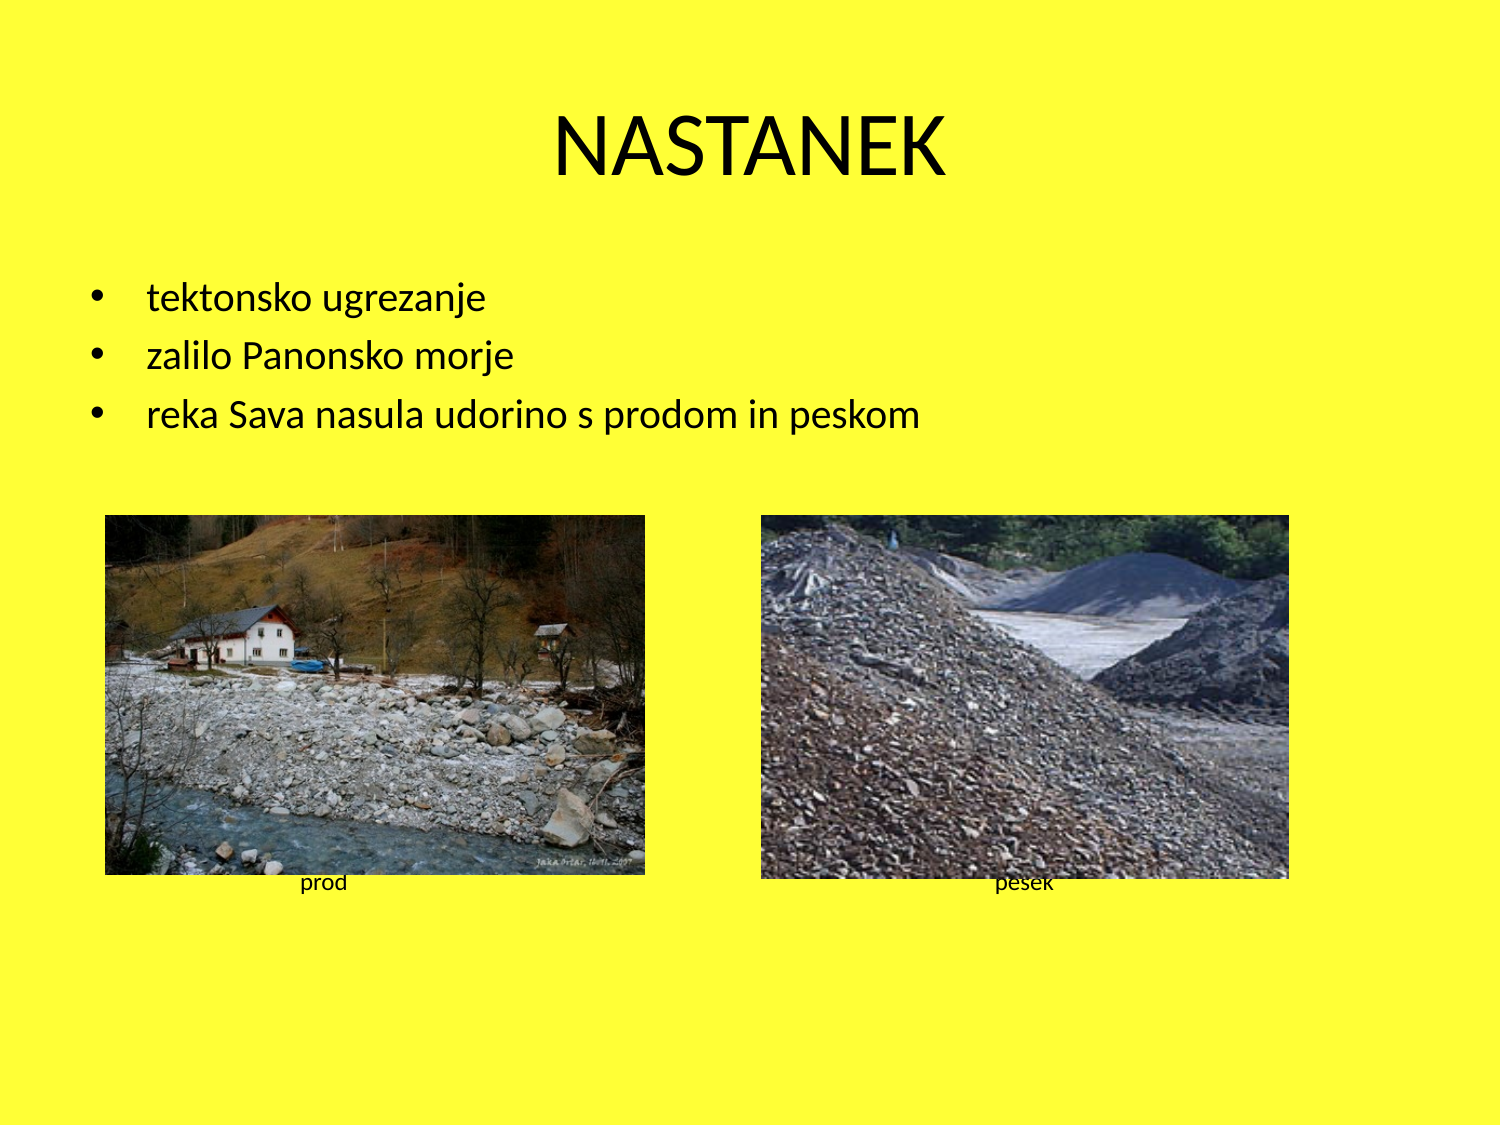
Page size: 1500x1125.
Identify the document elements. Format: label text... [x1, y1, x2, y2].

picture [105, 515, 645, 875]
title NASTANEK [75, 45, 1425, 233]
picture [761, 515, 1289, 879]
list tektonsko ugrezanje zalilo Panonsko morje reka Sava nasula udorino s prodom in peskom prod pesek [75, 262, 1425, 1005]
